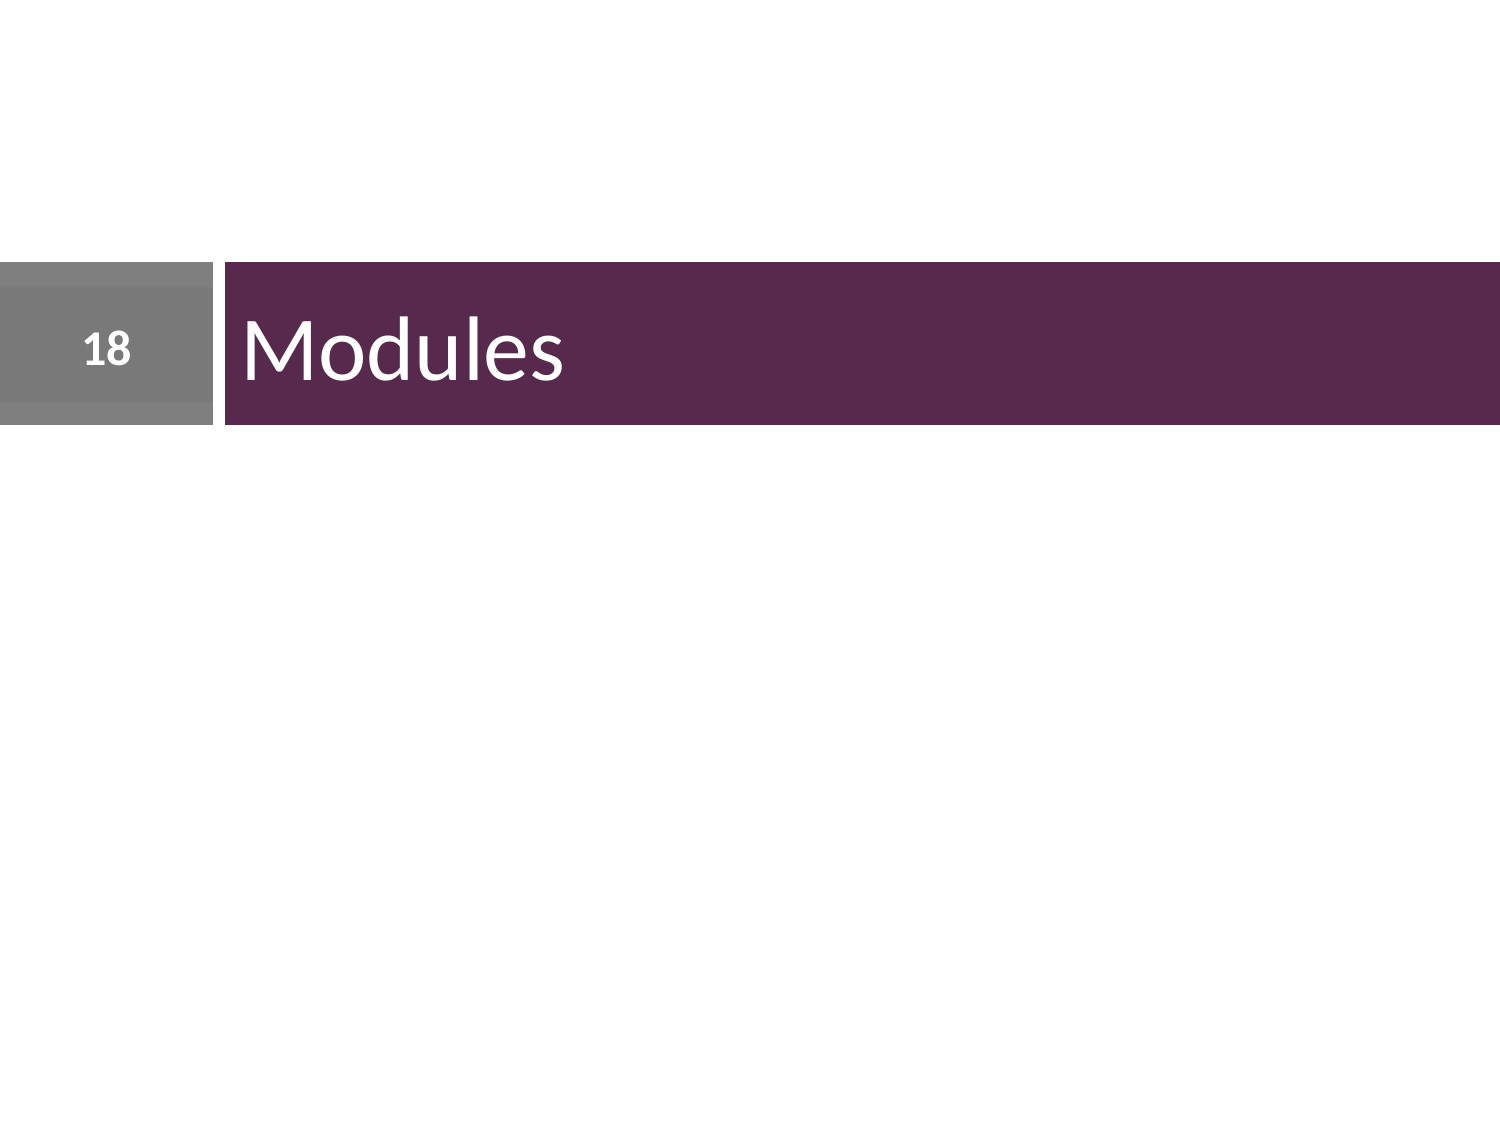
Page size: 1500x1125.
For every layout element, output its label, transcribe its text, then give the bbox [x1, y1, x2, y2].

text_box 18 [0, 287, 213, 403]
title Modules [225, 262, 1476, 426]
